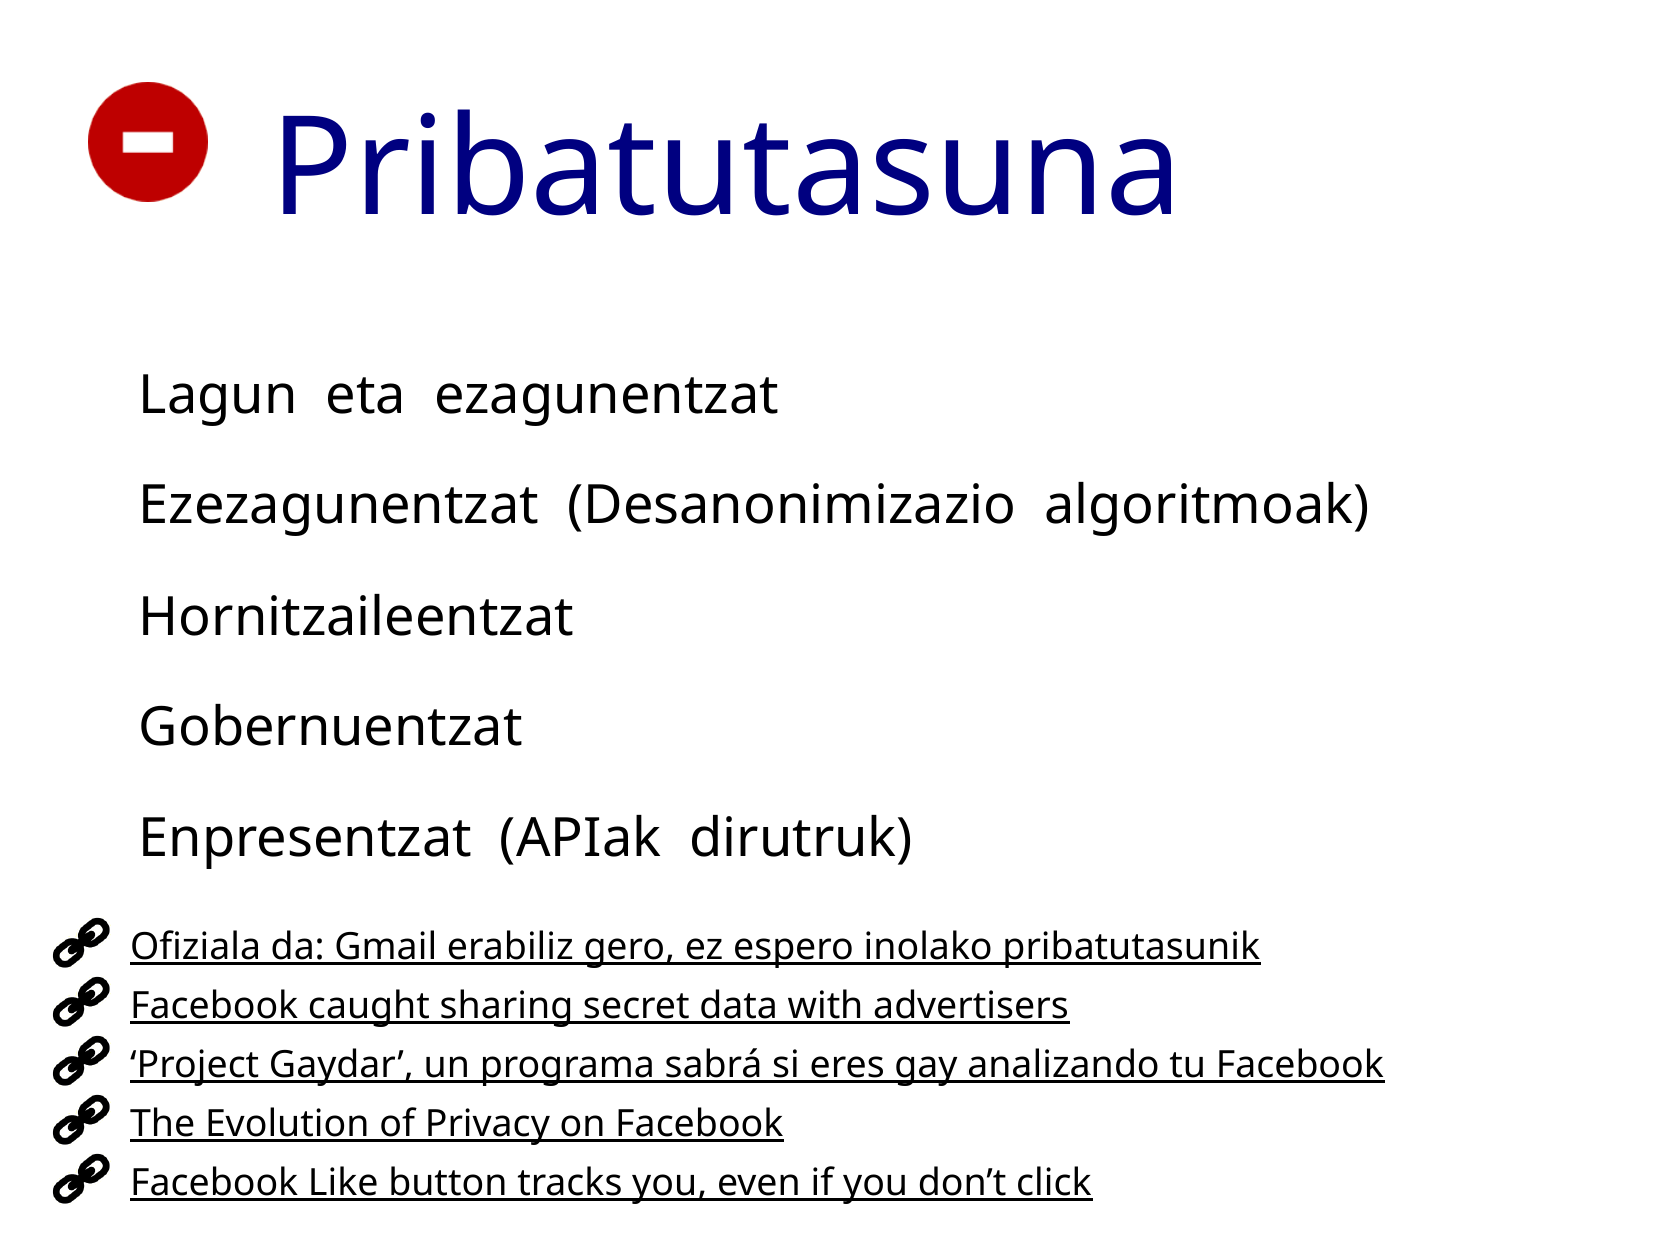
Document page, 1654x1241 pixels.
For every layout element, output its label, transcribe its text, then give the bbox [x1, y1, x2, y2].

text_box Lagun eta ezagunentzat Ezezagunentzat (Desanonimizazio algoritmoak) Hornitzaileentzat Gobernuentzat Enpresentzat (APIak dirutruk) [124, 310, 1601, 818]
picture [51, 975, 111, 1028]
text_box ‘Project Gaydar’, un programa sabrá si eres gay analizando tu Facebook [115, 1029, 1344, 1087]
picture [88, 82, 208, 202]
picture [51, 916, 111, 969]
picture [51, 1034, 111, 1087]
text_box Pribatutasuna [256, 59, 1330, 237]
text_box Ofiziala da: Gmail erabiliz gero, ez espero inolako pribatutasunik [115, 911, 1233, 969]
text_box The Evolution of Privacy on Facebook [115, 1088, 779, 1146]
text_box Facebook caught sharing secret data with advertisers [115, 970, 1048, 1028]
picture [51, 1152, 111, 1205]
text_box Facebook Like button tracks you, even if you don’t click [115, 1147, 1077, 1205]
picture [51, 1093, 111, 1146]
